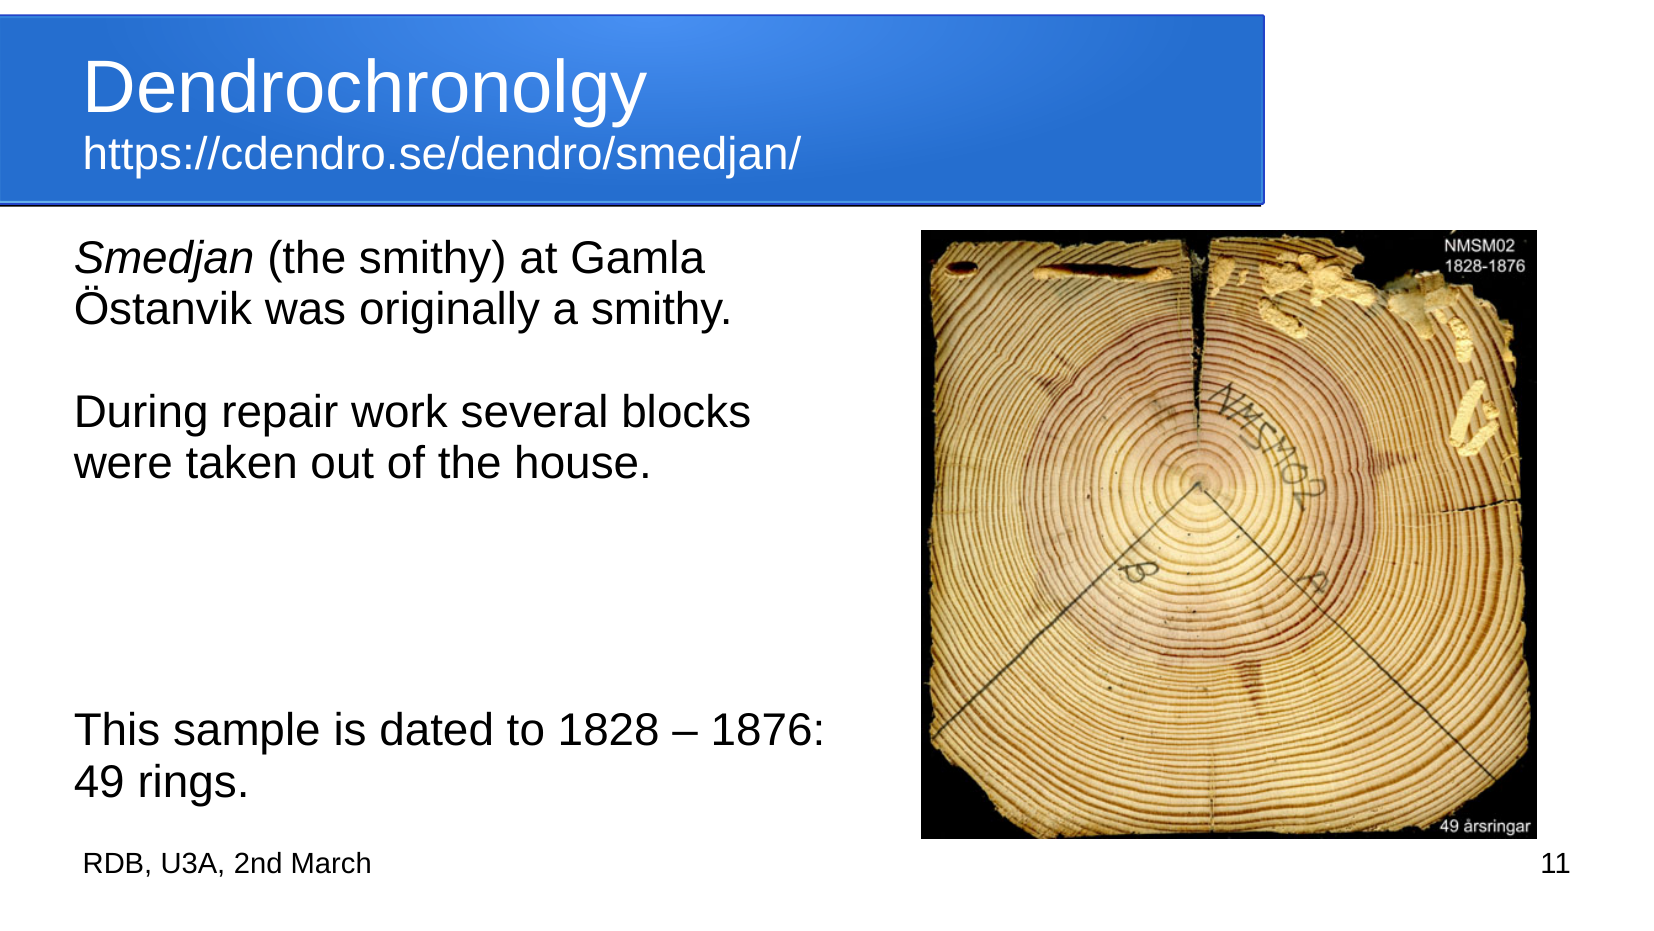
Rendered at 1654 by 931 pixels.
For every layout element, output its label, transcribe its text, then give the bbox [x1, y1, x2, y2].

text_box This sample is dated to 1828 – 1876: 49 rings. [59, 696, 851, 827]
title Dendrochronolgy https://cdendro.se/dendro/smedjan/ [82, 35, 1235, 189]
picture [921, 230, 1537, 839]
text_box Smedjan (the smithy) at Gamla Östanvik was originally a smithy. During repair work several blocks were taken out of the house. [59, 224, 851, 508]
